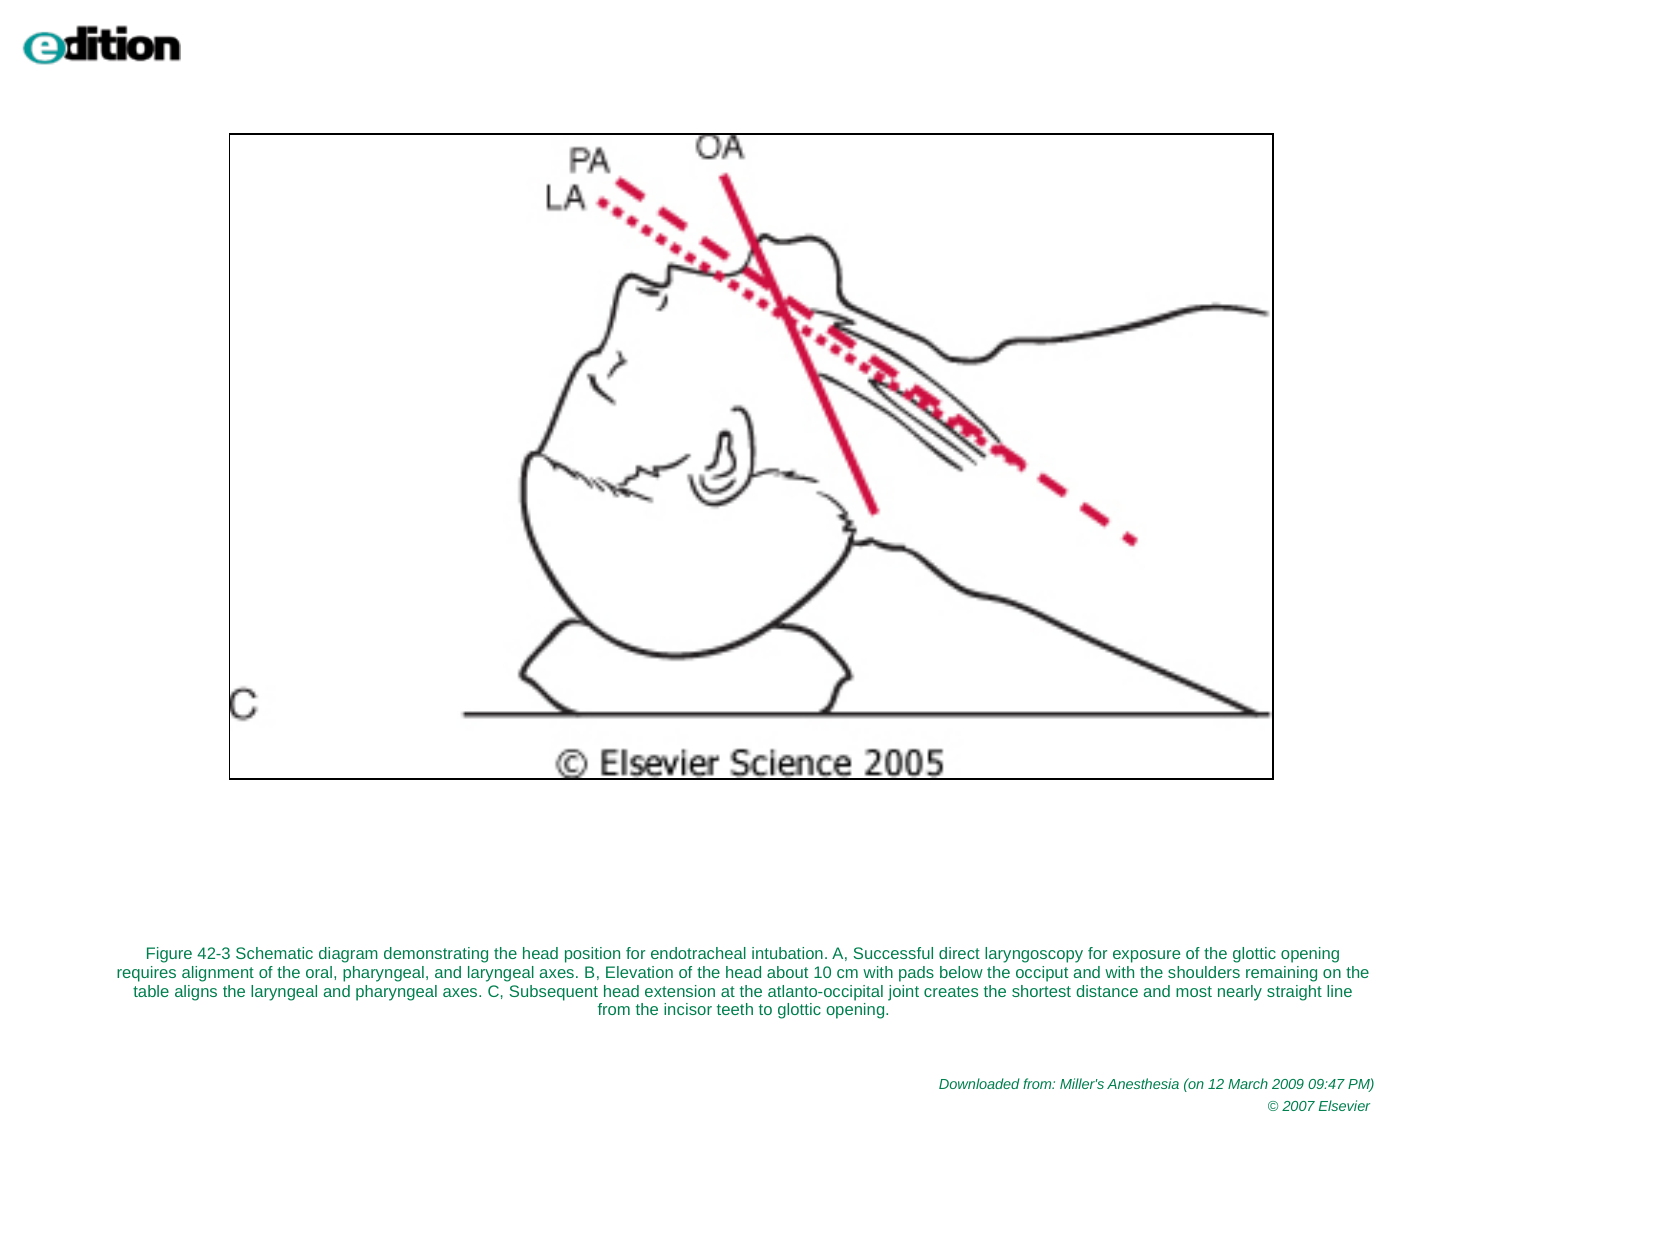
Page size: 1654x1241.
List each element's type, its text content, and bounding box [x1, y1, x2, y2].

picture [230, 134, 1273, 779]
text_box Figure 42-3 Schematic diagram demonstrating the head position for endotracheal intubation. A, Successful direct laryngoscopy for exposure of the glottic opening requires alignment of the oral, pharyngeal, and laryngeal axes. B, Elevation of the head about 10 cm with pads below the occiput and with the shoulders remaining on the table aligns the laryngeal and pharyngeal axes. C, Subsequent head extension at the atlanto-occipital joint creates the shortest distance and most nearly straight line from the incisor teeth to glottic opening. [100, 936, 1388, 1028]
text_box Downloaded from: Miller's Anesthesia (on 12 March 2009 09:47 PM) [657, 1069, 1390, 1101]
text_box © 2007 Elsevier [656, 1090, 1389, 1122]
picture [17, 18, 181, 71]
